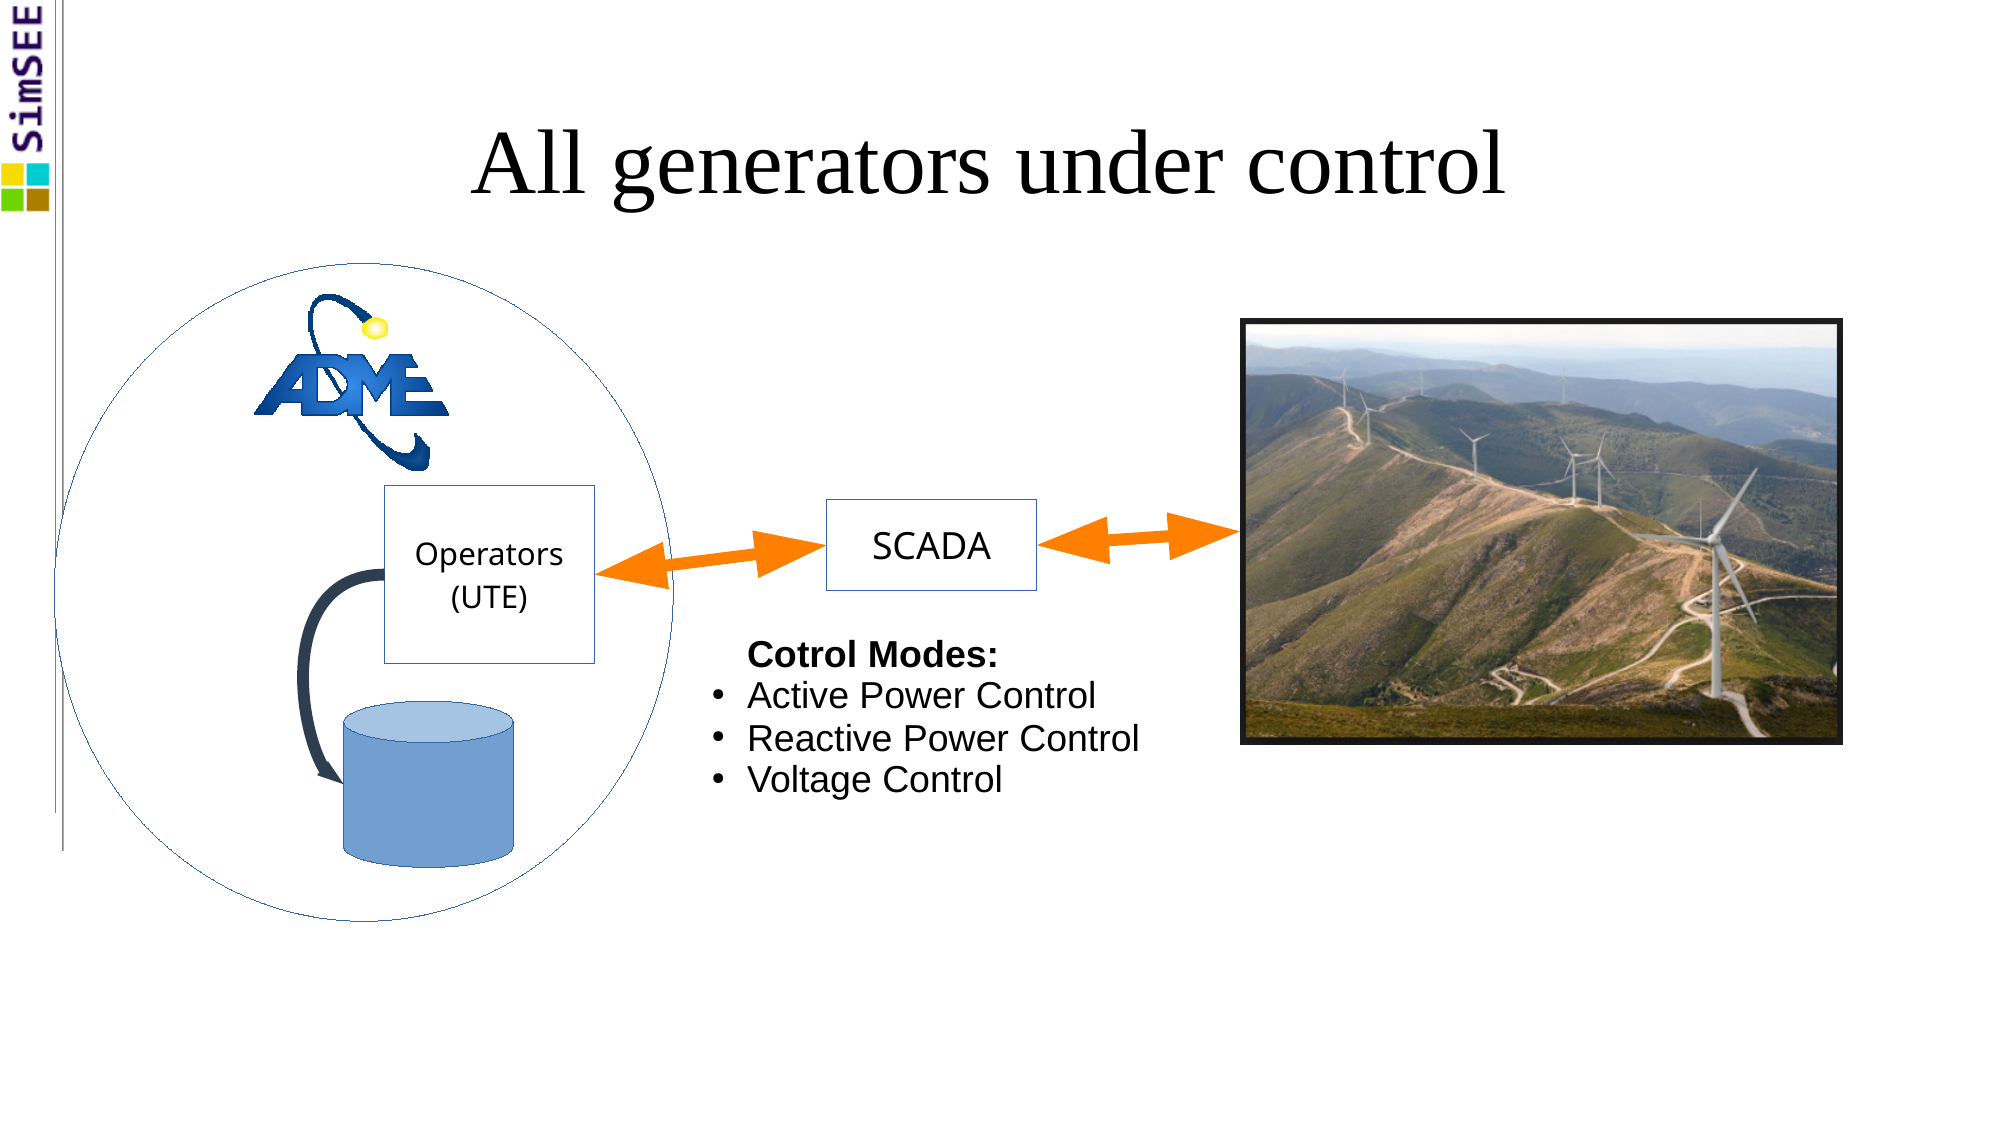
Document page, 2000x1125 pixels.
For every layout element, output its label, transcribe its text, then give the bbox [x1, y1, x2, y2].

text_box Cotrol Modes: Active Power Control Reactive Power Control Voltage Control [696, 625, 1193, 851]
text_box Operators (UTE) [384, 485, 595, 664]
picture [254, 294, 456, 474]
text_box [54, 263, 674, 922]
picture [0, 5, 52, 154]
picture [0, 162, 51, 213]
title All generators under control [89, 37, 1890, 277]
picture [1240, 318, 1843, 745]
title ... continuemos construyendo el camino!! [343, 701, 514, 743]
text_box SCADA [826, 499, 1037, 591]
